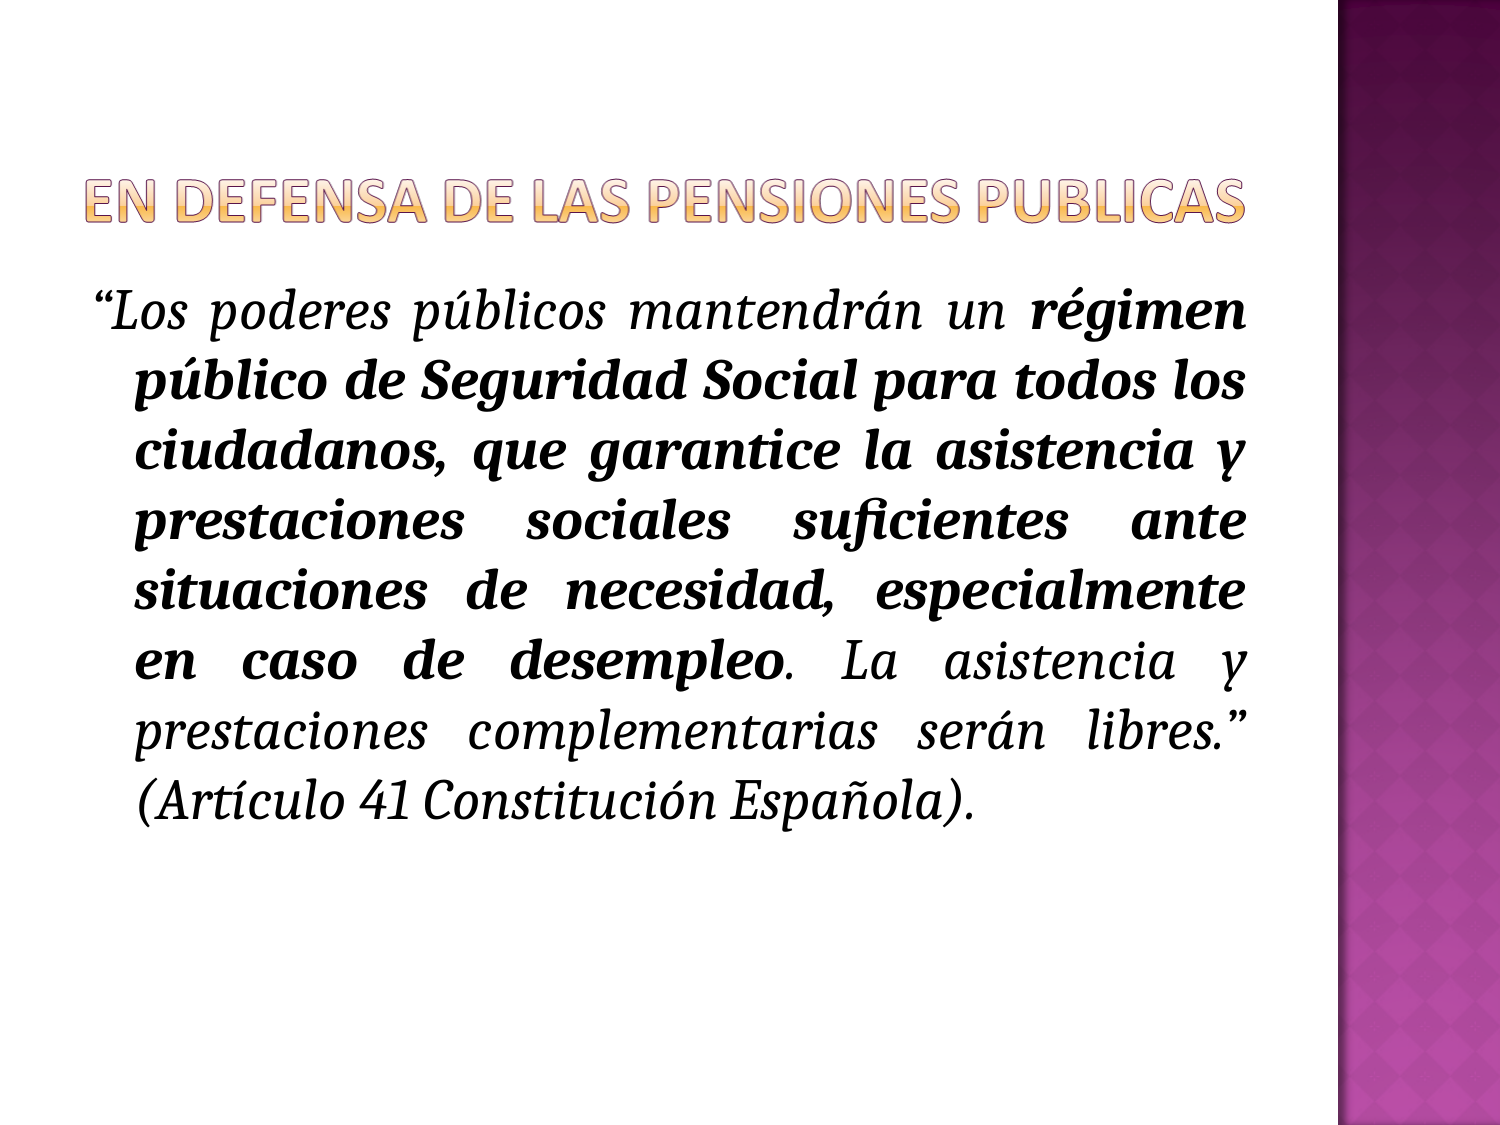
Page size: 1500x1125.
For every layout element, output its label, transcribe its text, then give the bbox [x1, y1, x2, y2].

text_box [41, 52, 1287, 241]
list “Los poderes públicos mantendrán un régimen público de Seguridad Social para todos los ciudadanos, que garantice la asistencia y prestaciones sociales suficientes ante situaciones de necesidad, especialmente en caso de desempleo. La asistencia y prestaciones complementarias serán libres.” (Artículo 41 Constitución Española). [75, 263, 1263, 1060]
picture [1337, 0, 1500, 1125]
